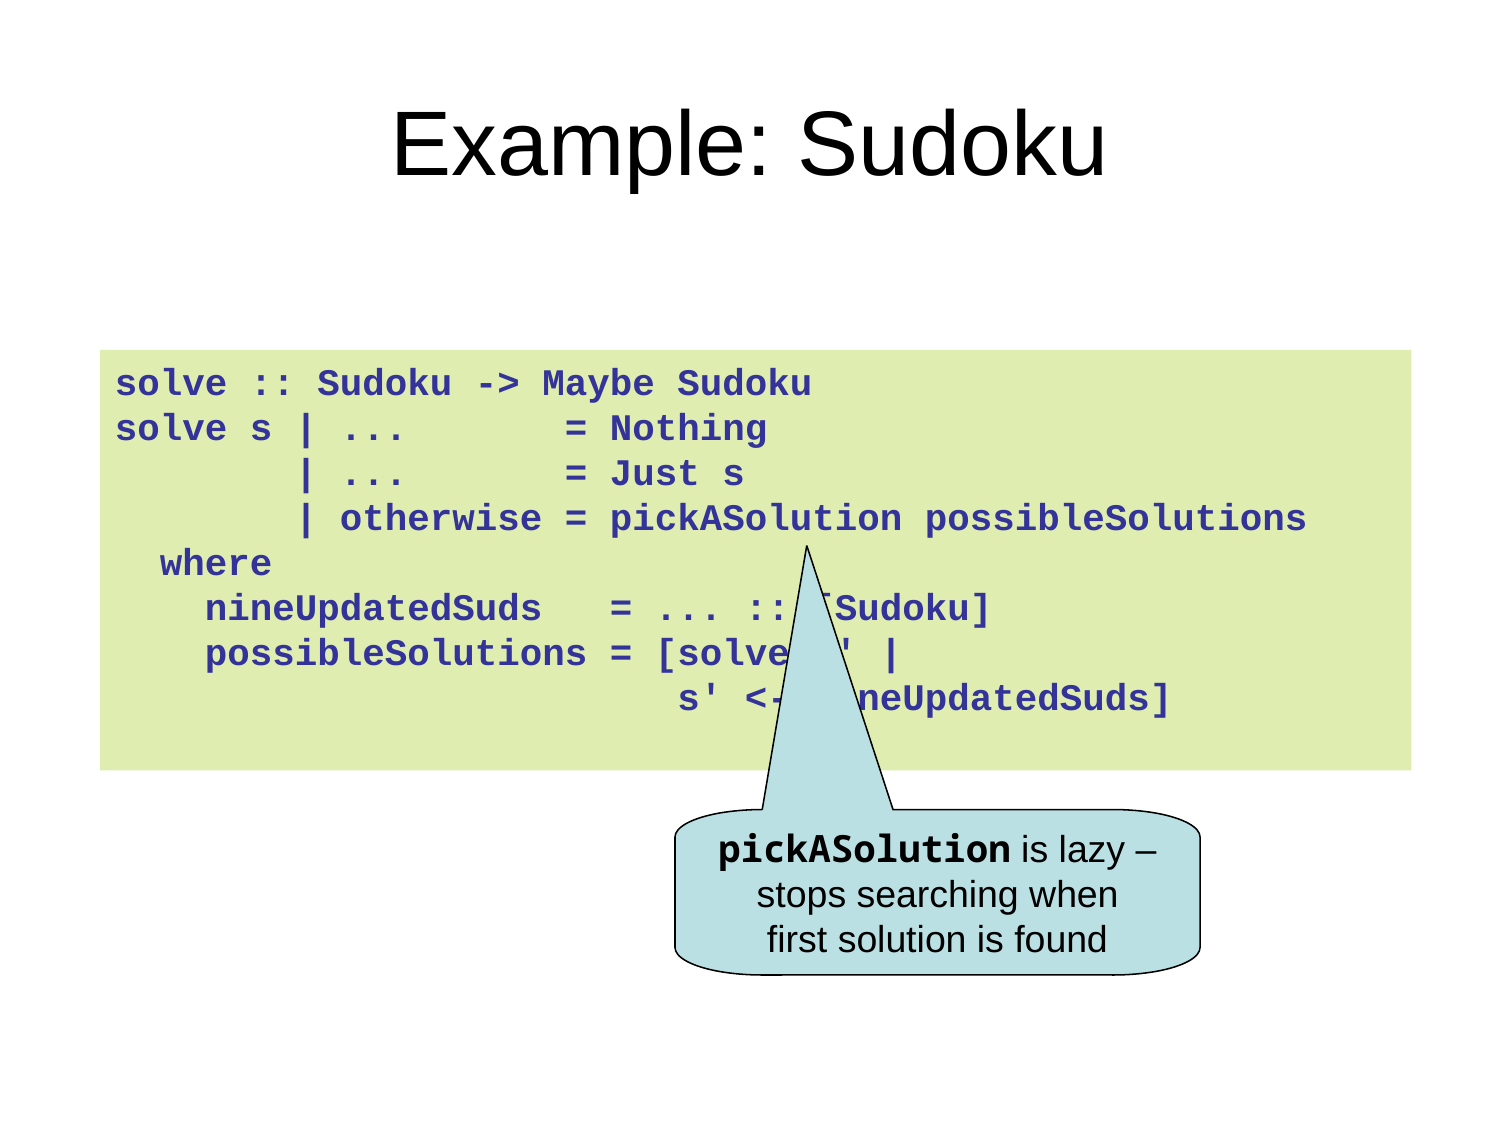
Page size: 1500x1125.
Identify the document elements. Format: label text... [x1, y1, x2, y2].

text_box solve :: Sudoku -> Maybe Sudoku solve s | ... = Nothing | ... = Just s | otherwise = pickASolution possibleSolutions where nineUpdatedSuds = ... :: [Sudoku] possibleSolutions = [solve s' | s' <- nineUpdatedSuds] [100, 349, 1412, 771]
title Example: Sudoku [75, 45, 1426, 233]
text_box pickASolution is lazy – stops searching when first solution is found [675, 545, 1201, 976]
